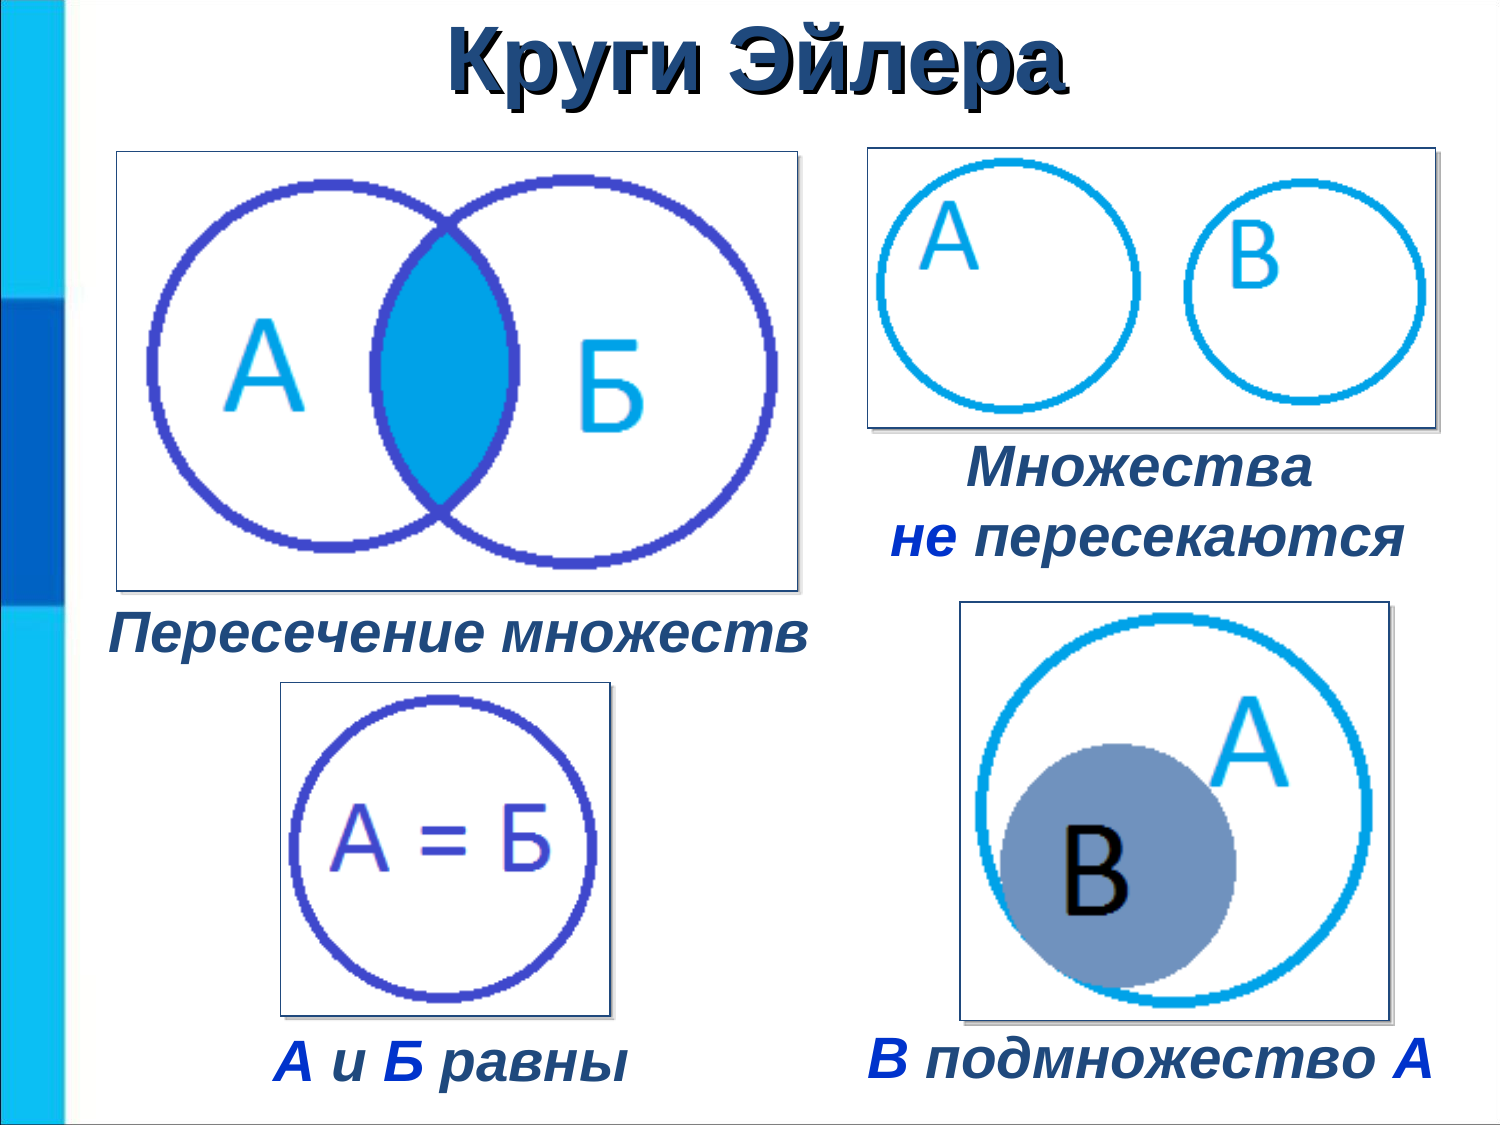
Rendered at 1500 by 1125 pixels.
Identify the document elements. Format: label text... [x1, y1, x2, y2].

text_box Круги Эйлера [128, 11, 1383, 116]
text_box В подмножество А [843, 1012, 1459, 1098]
text_box А и Б равны [234, 1015, 669, 1102]
picture [0, 0, 1500, 1125]
text_box Пересечение множеств [93, 586, 915, 672]
text_box Множества не пересекаются [843, 420, 1454, 577]
